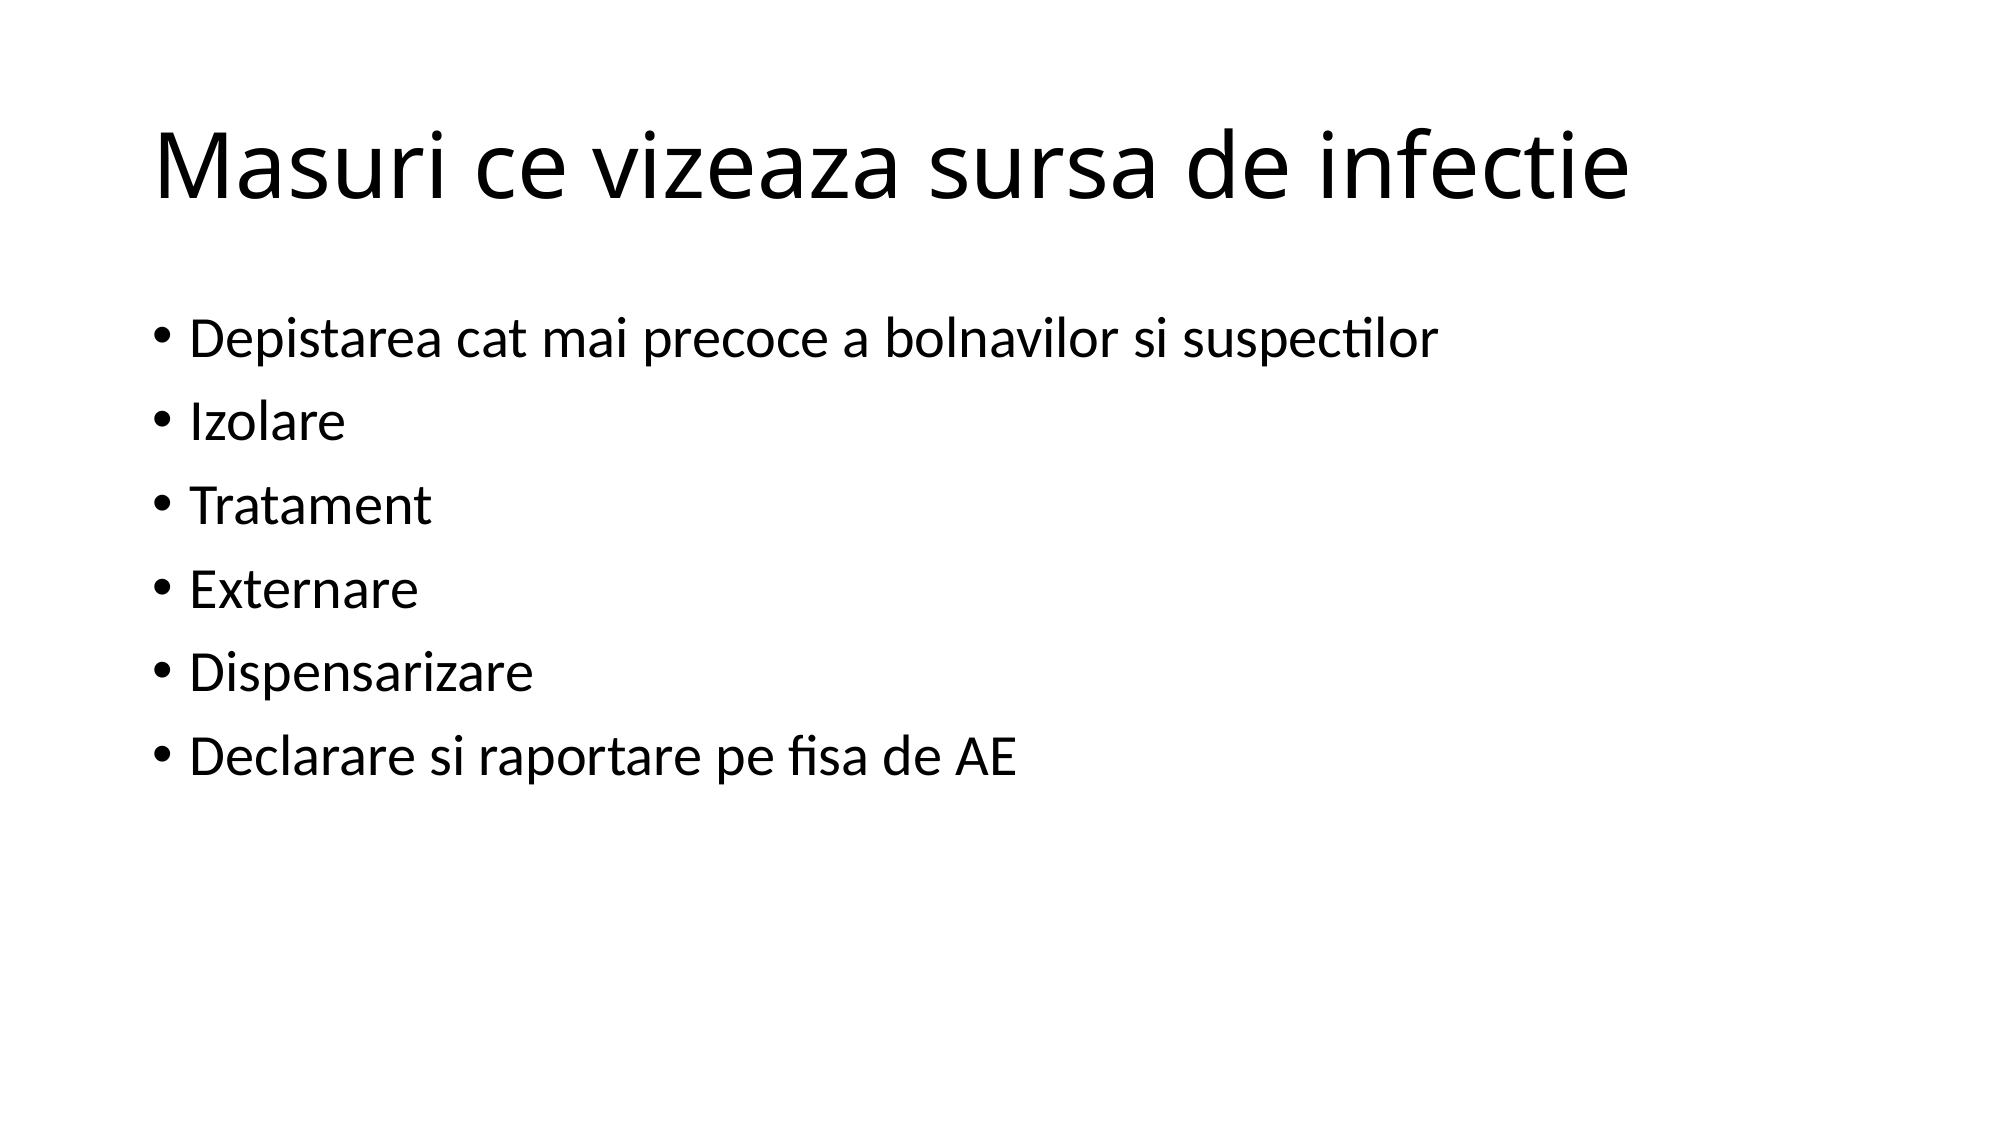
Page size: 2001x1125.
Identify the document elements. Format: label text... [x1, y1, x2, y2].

list Depistarea cat mai precoce a bolnavilor si suspectilor Izolare Tratament Externare Dispensarizare Declarare si raportare pe fisa de AE [137, 299, 1863, 1014]
title Masuri ce vizeaza sursa de infectie [137, 59, 1863, 278]
